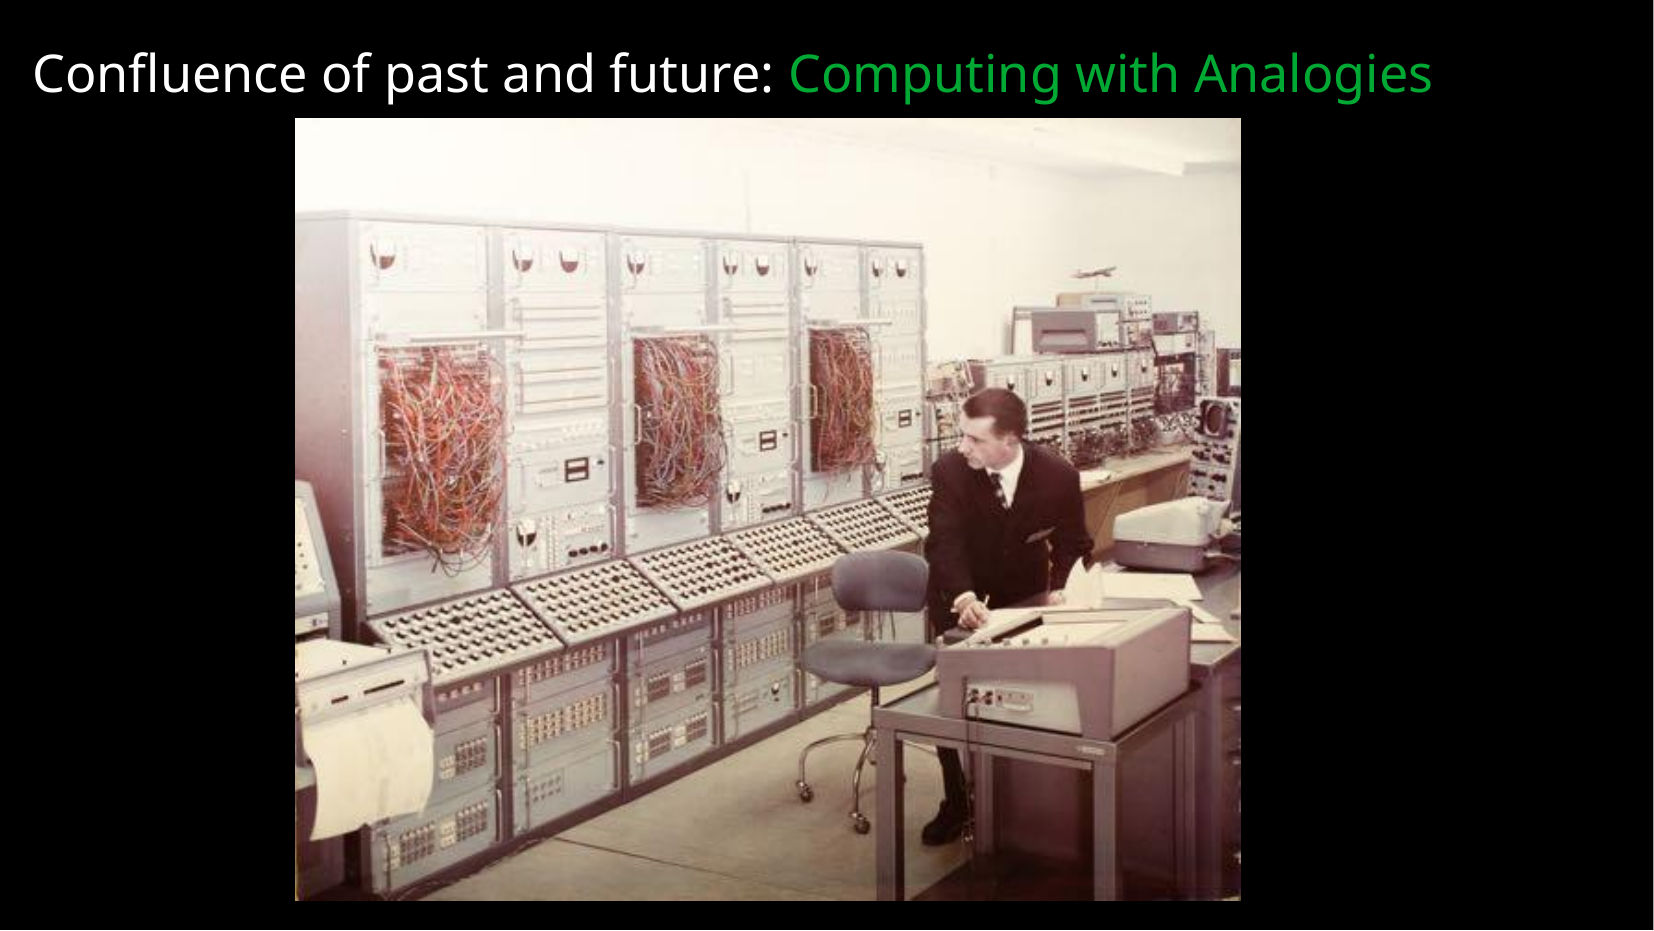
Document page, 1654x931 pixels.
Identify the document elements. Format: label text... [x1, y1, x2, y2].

text_box Confluence of past and future: Computing with Analogies [17, 29, 1625, 116]
picture [295, 118, 1241, 901]
